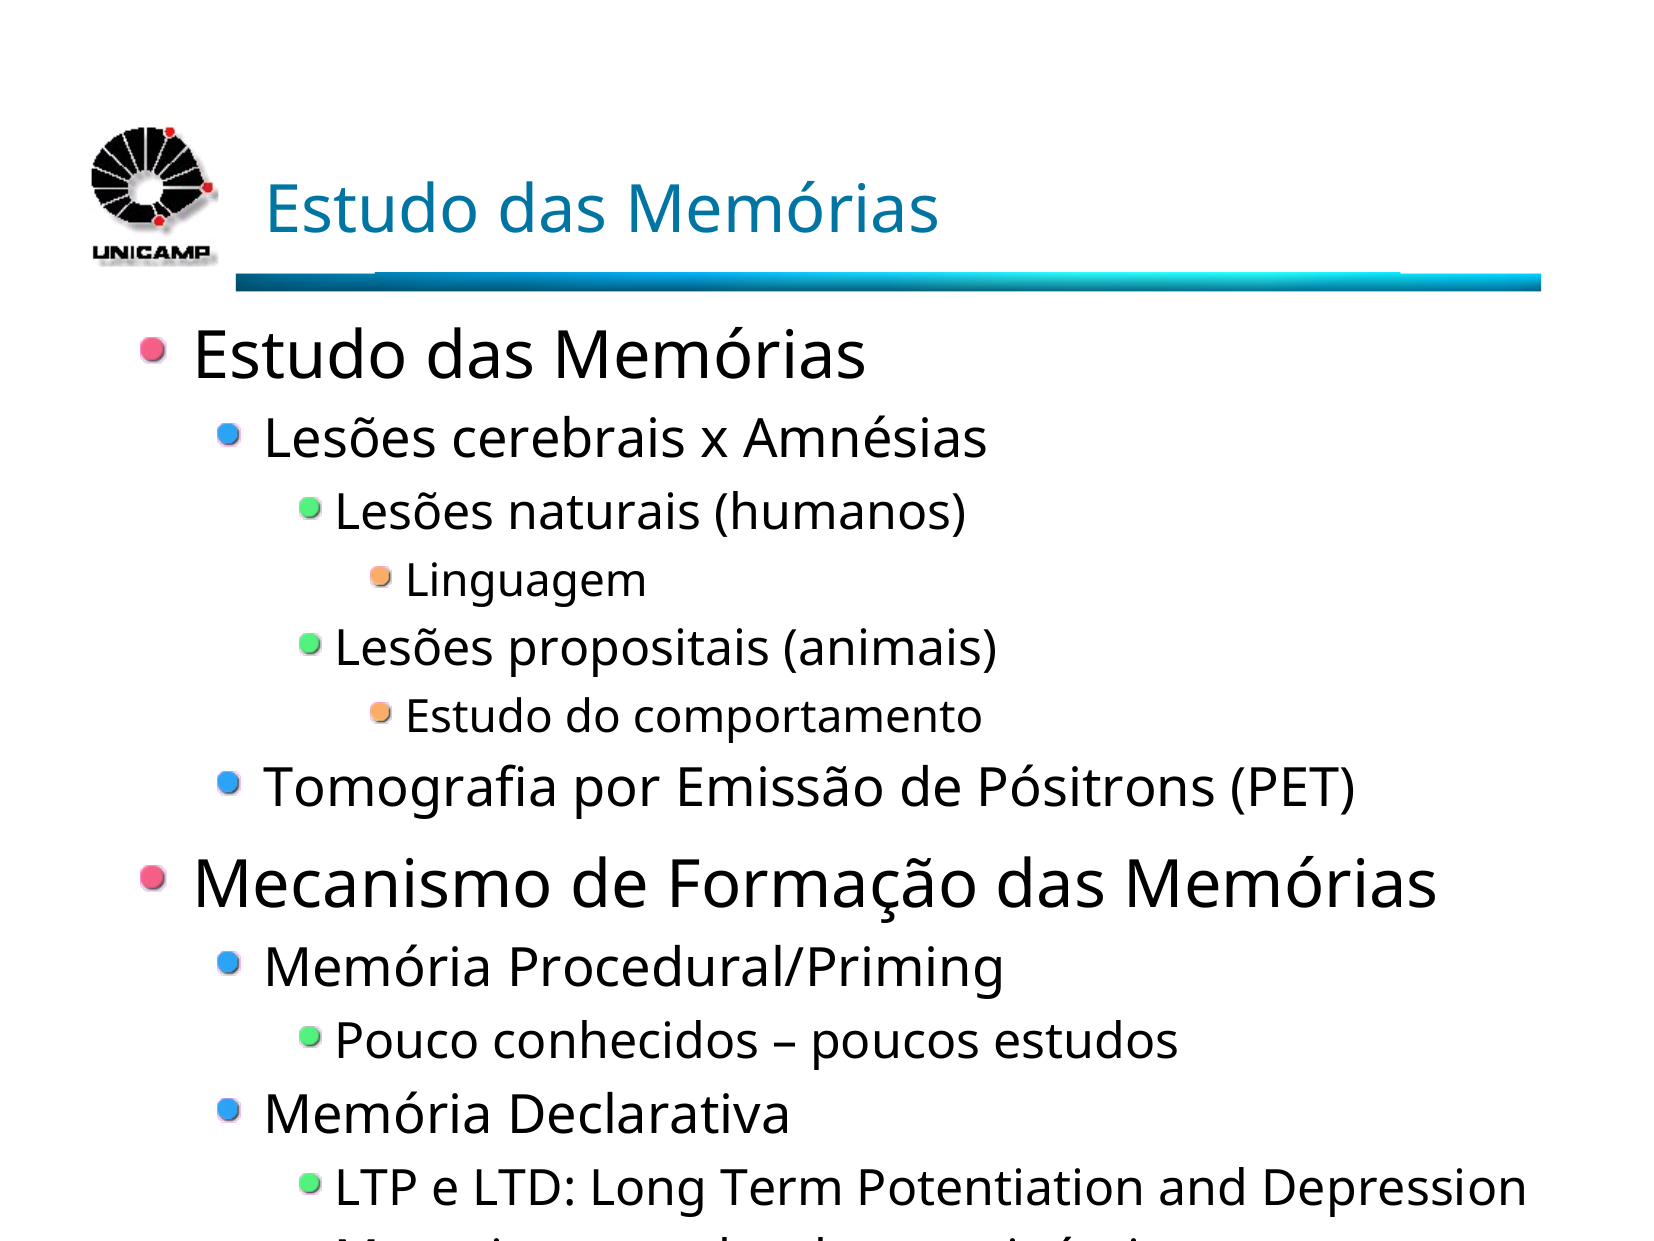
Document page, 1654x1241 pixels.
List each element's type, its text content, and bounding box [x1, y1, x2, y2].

picture [298, 1190, 323, 1196]
picture [125, 272, 1654, 295]
title Estudo das Memórias [264, 57, 1534, 250]
list Estudo das Memórias Lesões cerebrais x Amnésias Lesões naturais (humanos) Linguagem Lesões propositais (animais) Estudo do comportamento Tomografia por Emissão de Pósitrons (PET) Mecanismo de Formação das Memórias Memória Procedural/Priming Pouco conhecidos – poucos estudos Memória Declarativa LTP e LTD: Long Term Potentiation and Depression Mecanismos moleculares e sinápticos [121, 309, 1534, 1190]
